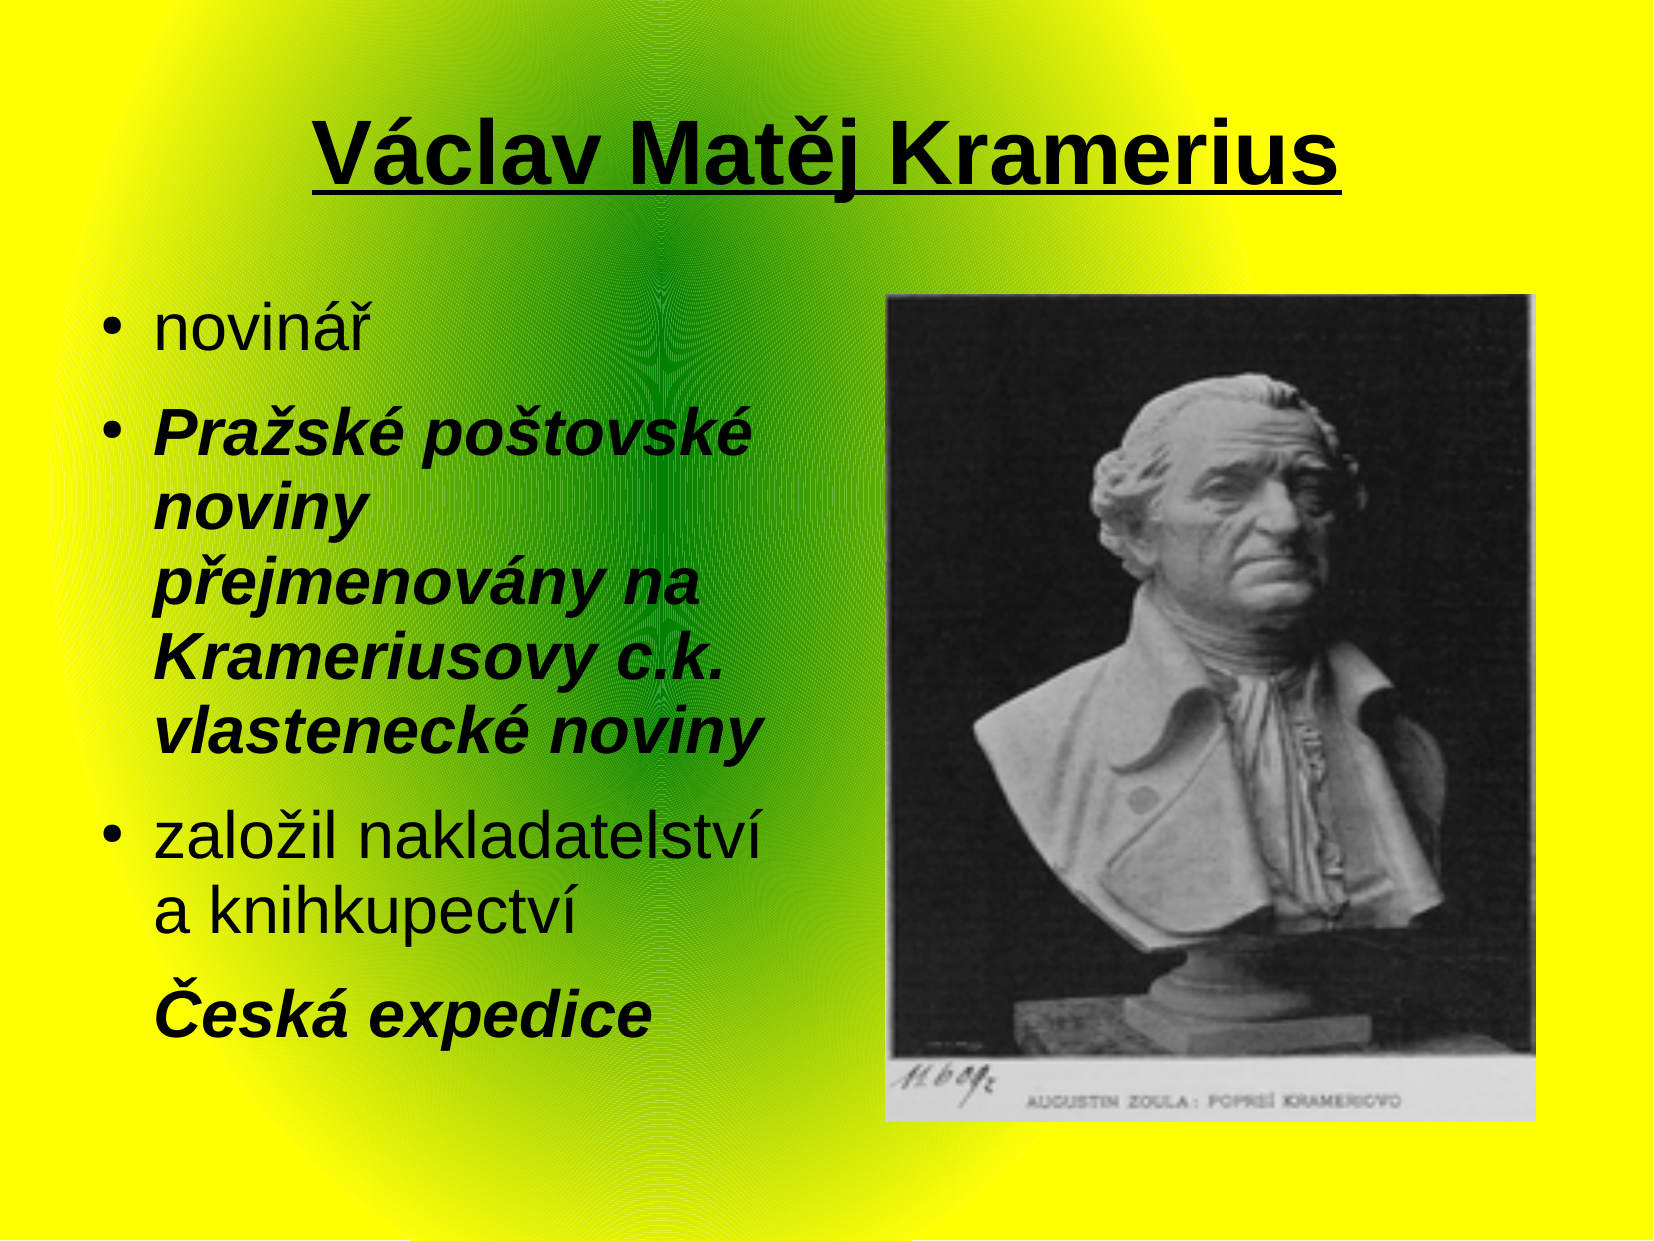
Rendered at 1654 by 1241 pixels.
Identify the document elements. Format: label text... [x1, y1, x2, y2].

title Václav Matěj Kramerius [82, 49, 1571, 257]
list novinář Pražské poštovské noviny přejmenovány na Krameriusovy c.k. vlastenecké noviny založil nakladatelství a knihkupectví Česká expedice [82, 290, 809, 1109]
picture [885, 294, 1536, 1123]
